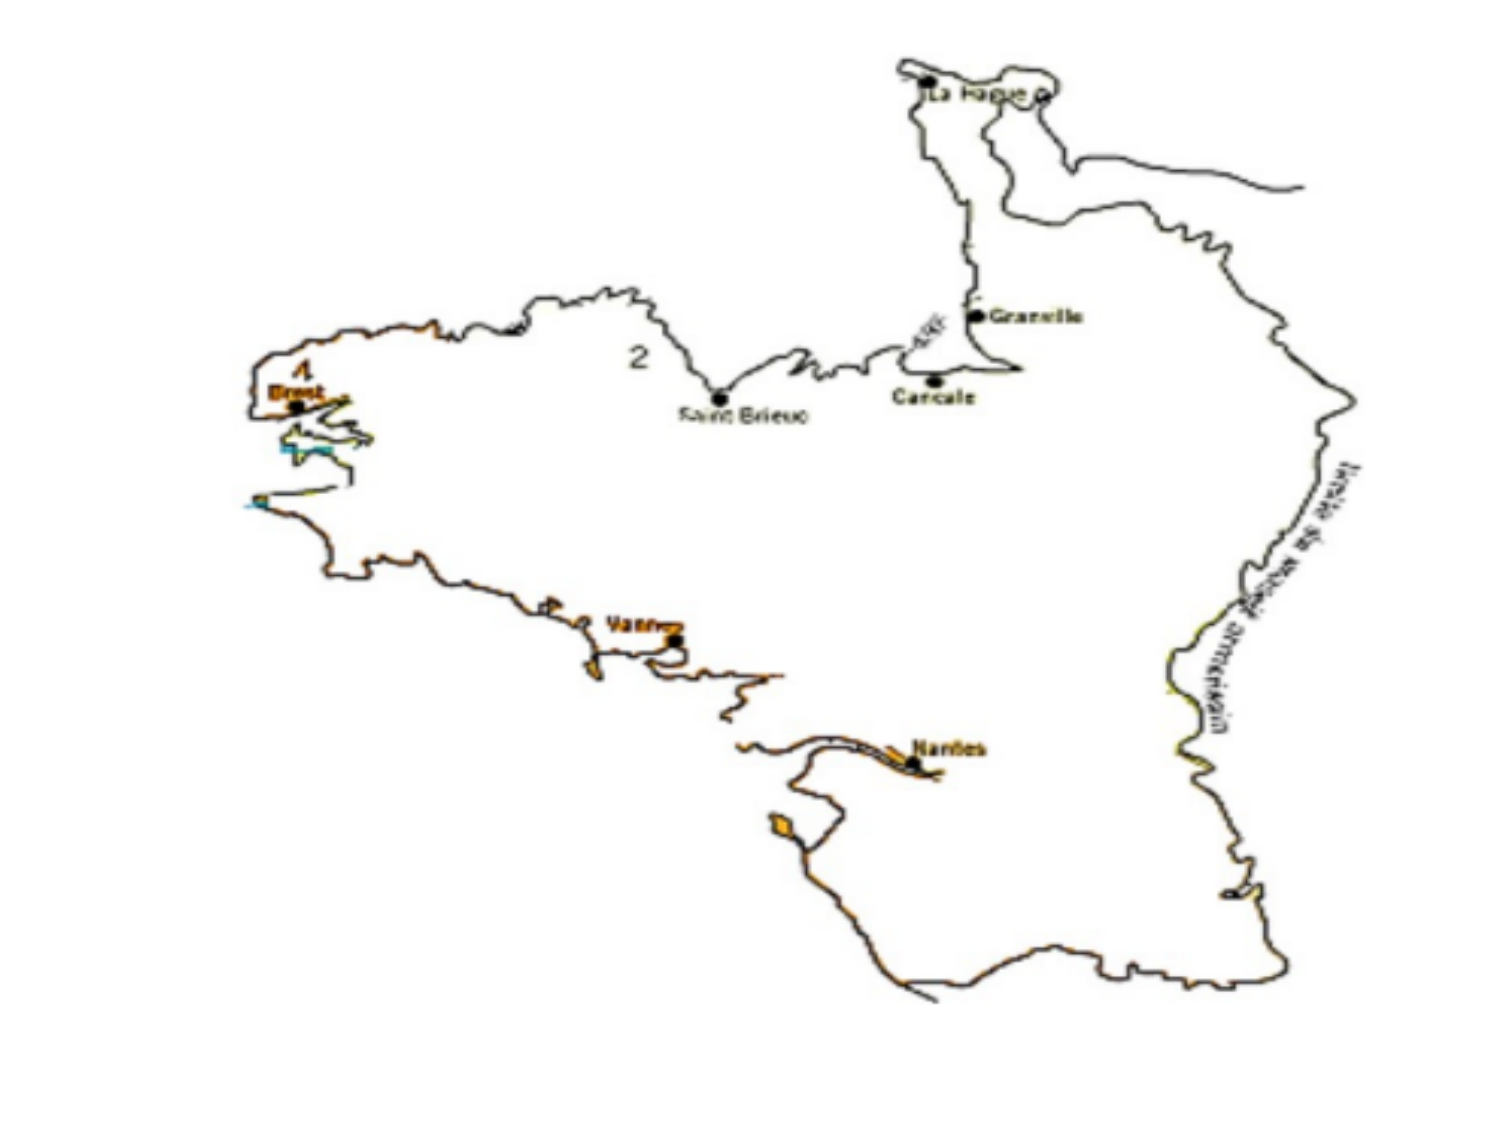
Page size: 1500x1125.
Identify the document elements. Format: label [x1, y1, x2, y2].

picture [188, 47, 1382, 1040]
